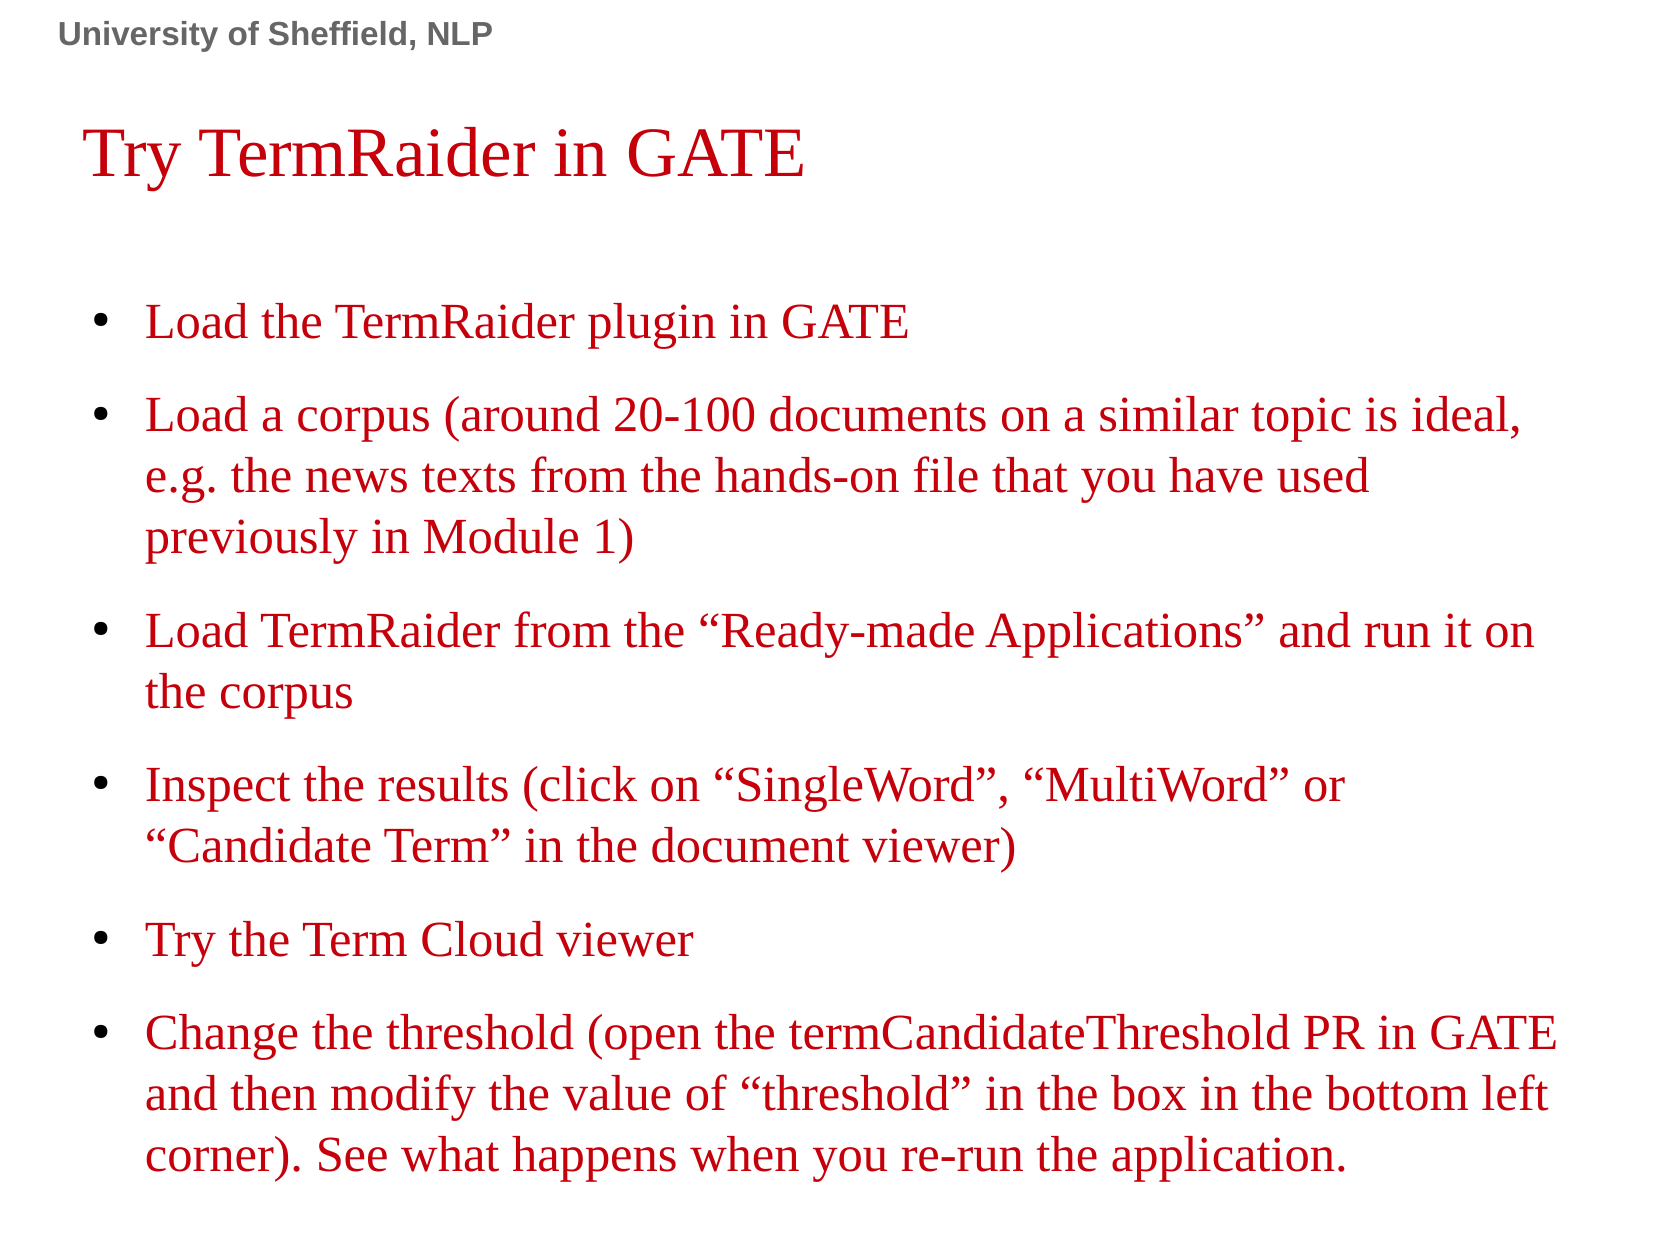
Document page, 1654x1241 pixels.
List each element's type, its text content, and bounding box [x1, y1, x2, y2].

list Load the TermRaider plugin in GATE Load a corpus (around 20-100 documents on a similar topic is ideal, e.g. the news texts from the hands-on file that you have used previously in Module 1) Load TermRaider from the “Ready-made Applications” and run it on the corpus Inspect the results (click on “SingleWord”, “MultiWord” or “Candidate Term” in the document viewer) Try the Term Cloud viewer Change the threshold (open the termCandidateThreshold PR in GATE and then modify the value of “threshold” in the box in the bottom left corner). See what happens when you re-run the application. [74, 288, 1563, 1107]
title Try TermRaider in GATE [82, 49, 1571, 257]
